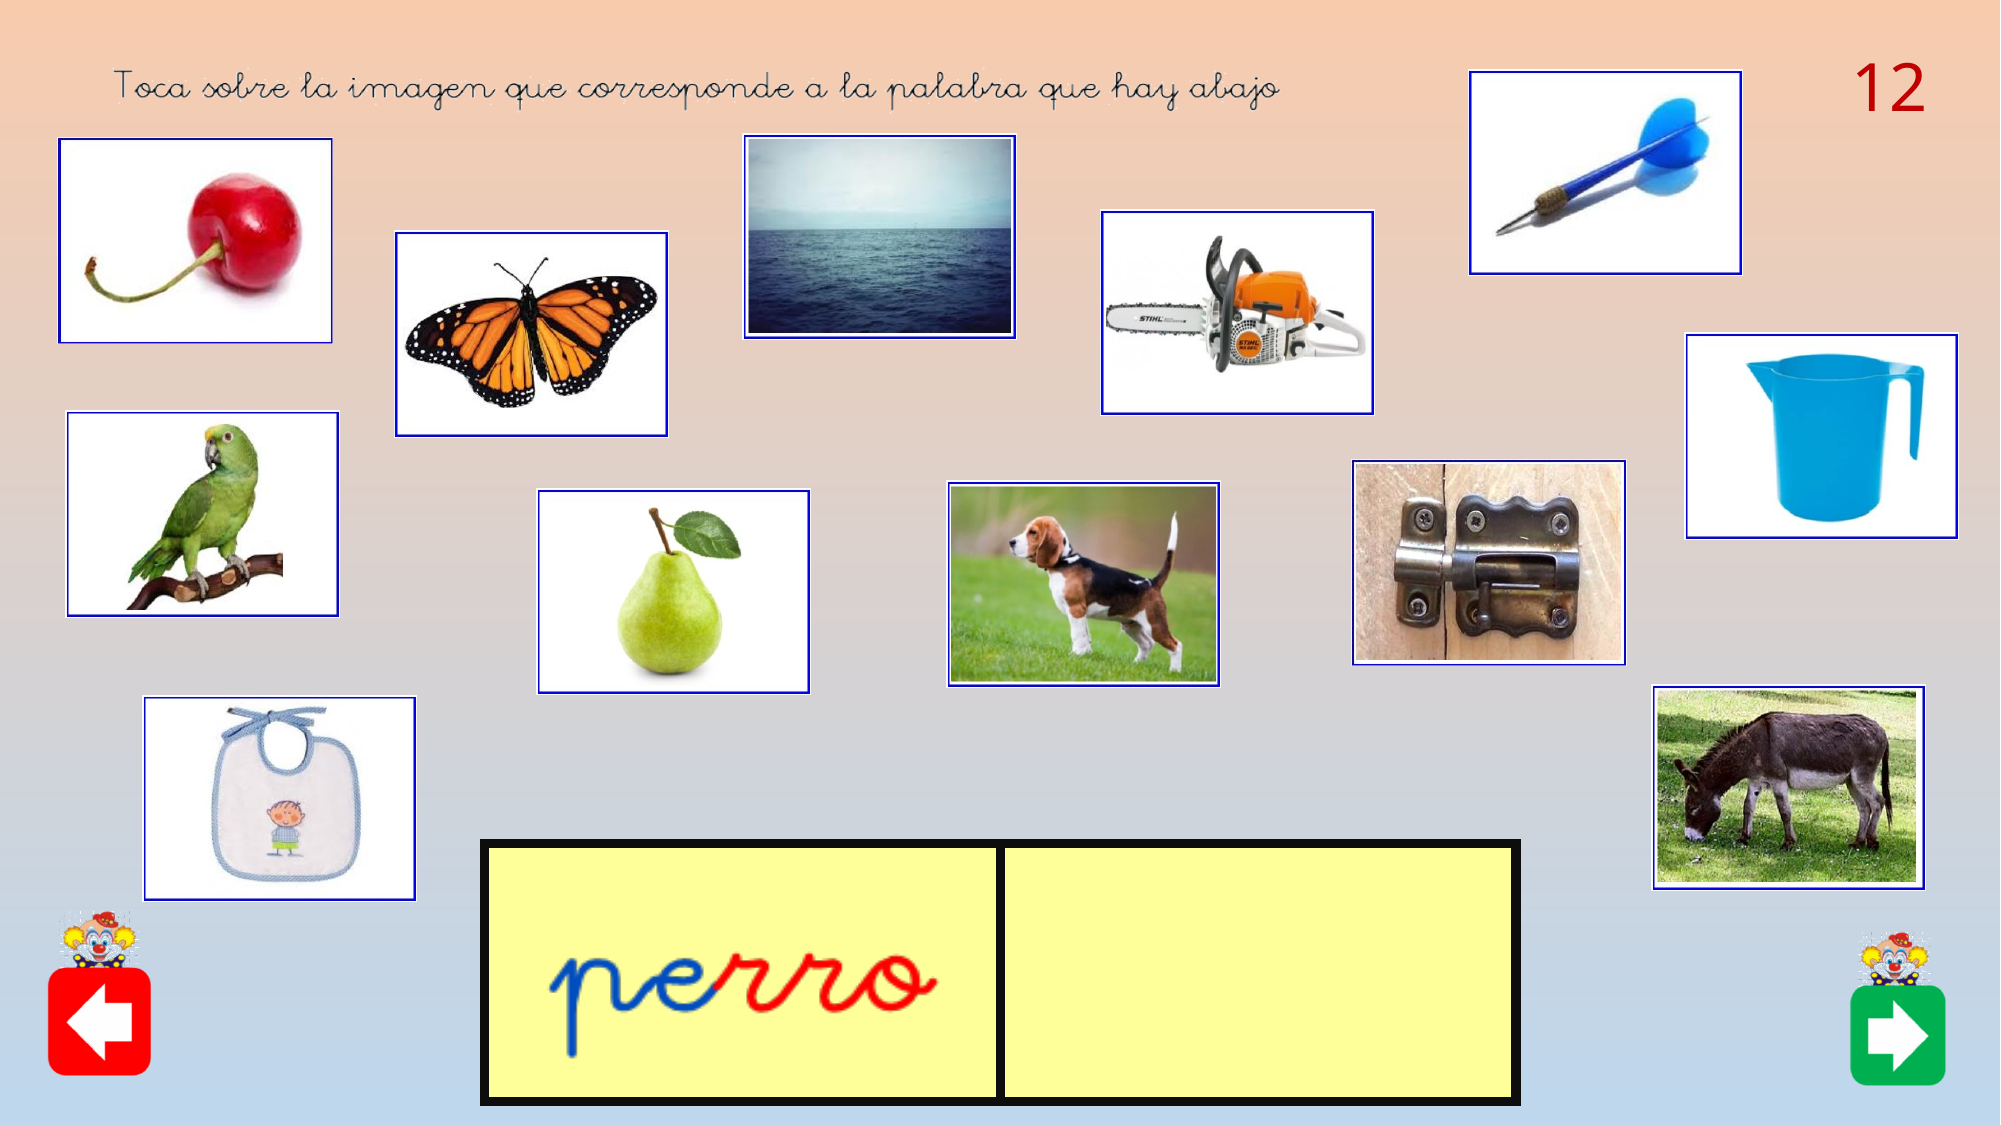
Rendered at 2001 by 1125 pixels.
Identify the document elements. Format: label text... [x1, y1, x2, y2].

picture [394, 230, 669, 438]
picture [742, 133, 1017, 340]
picture [65, 410, 340, 618]
picture [1351, 459, 1627, 666]
picture [1651, 684, 1926, 891]
picture [106, 57, 1743, 276]
text_box [484, 843, 1516, 1102]
picture [536, 488, 811, 696]
picture [1850, 931, 1946, 1086]
text_box 12 [1820, 37, 1958, 133]
picture [1684, 332, 1959, 540]
picture [142, 695, 417, 902]
picture [946, 480, 1221, 688]
picture [1100, 209, 1375, 416]
picture [536, 873, 947, 1070]
picture [57, 137, 333, 344]
picture [47, 910, 151, 1076]
